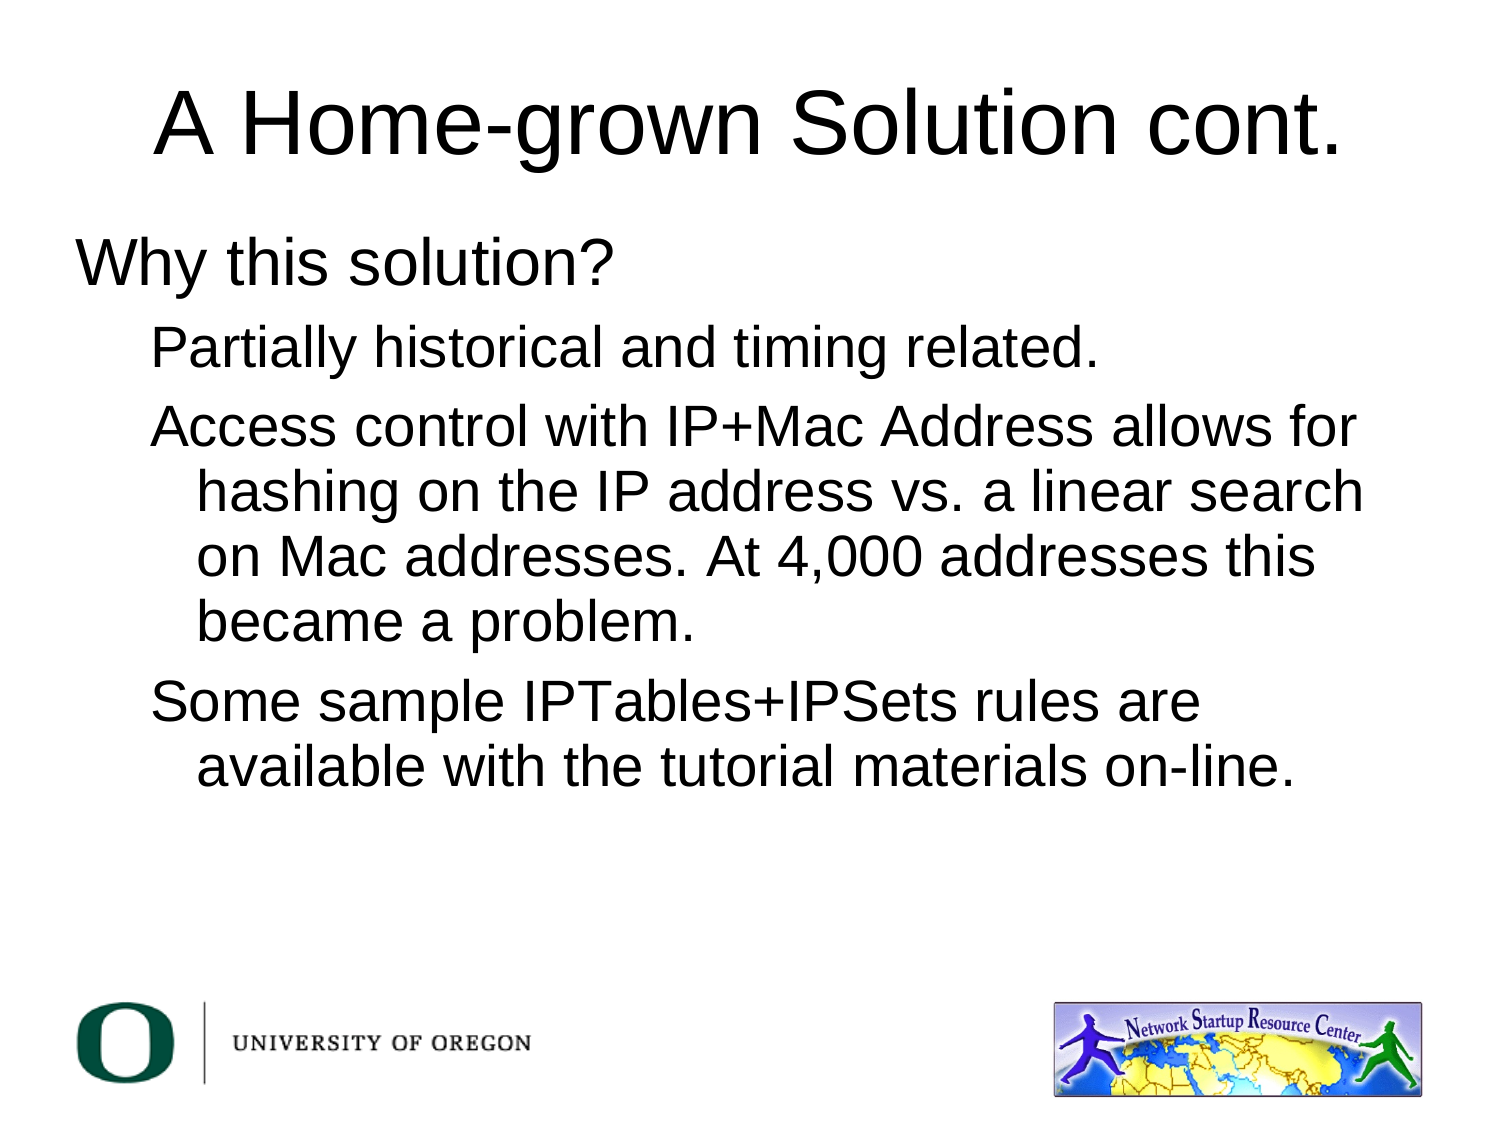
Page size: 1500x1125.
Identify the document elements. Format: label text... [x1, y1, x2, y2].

picture [62, 998, 546, 1088]
list Why this solution? Partially historical and timing related. Access control with IP+Mac Address allows for hashing on the IP address vs. a linear search on Mac addresses. At 4,000 addresses this became a problem. Some sample IPTables+IPSets rules are available with the tutorial materials on-line. [75, 224, 1426, 948]
picture [1050, 999, 1426, 1100]
title A Home-grown Solution cont. [75, 52, 1426, 193]
